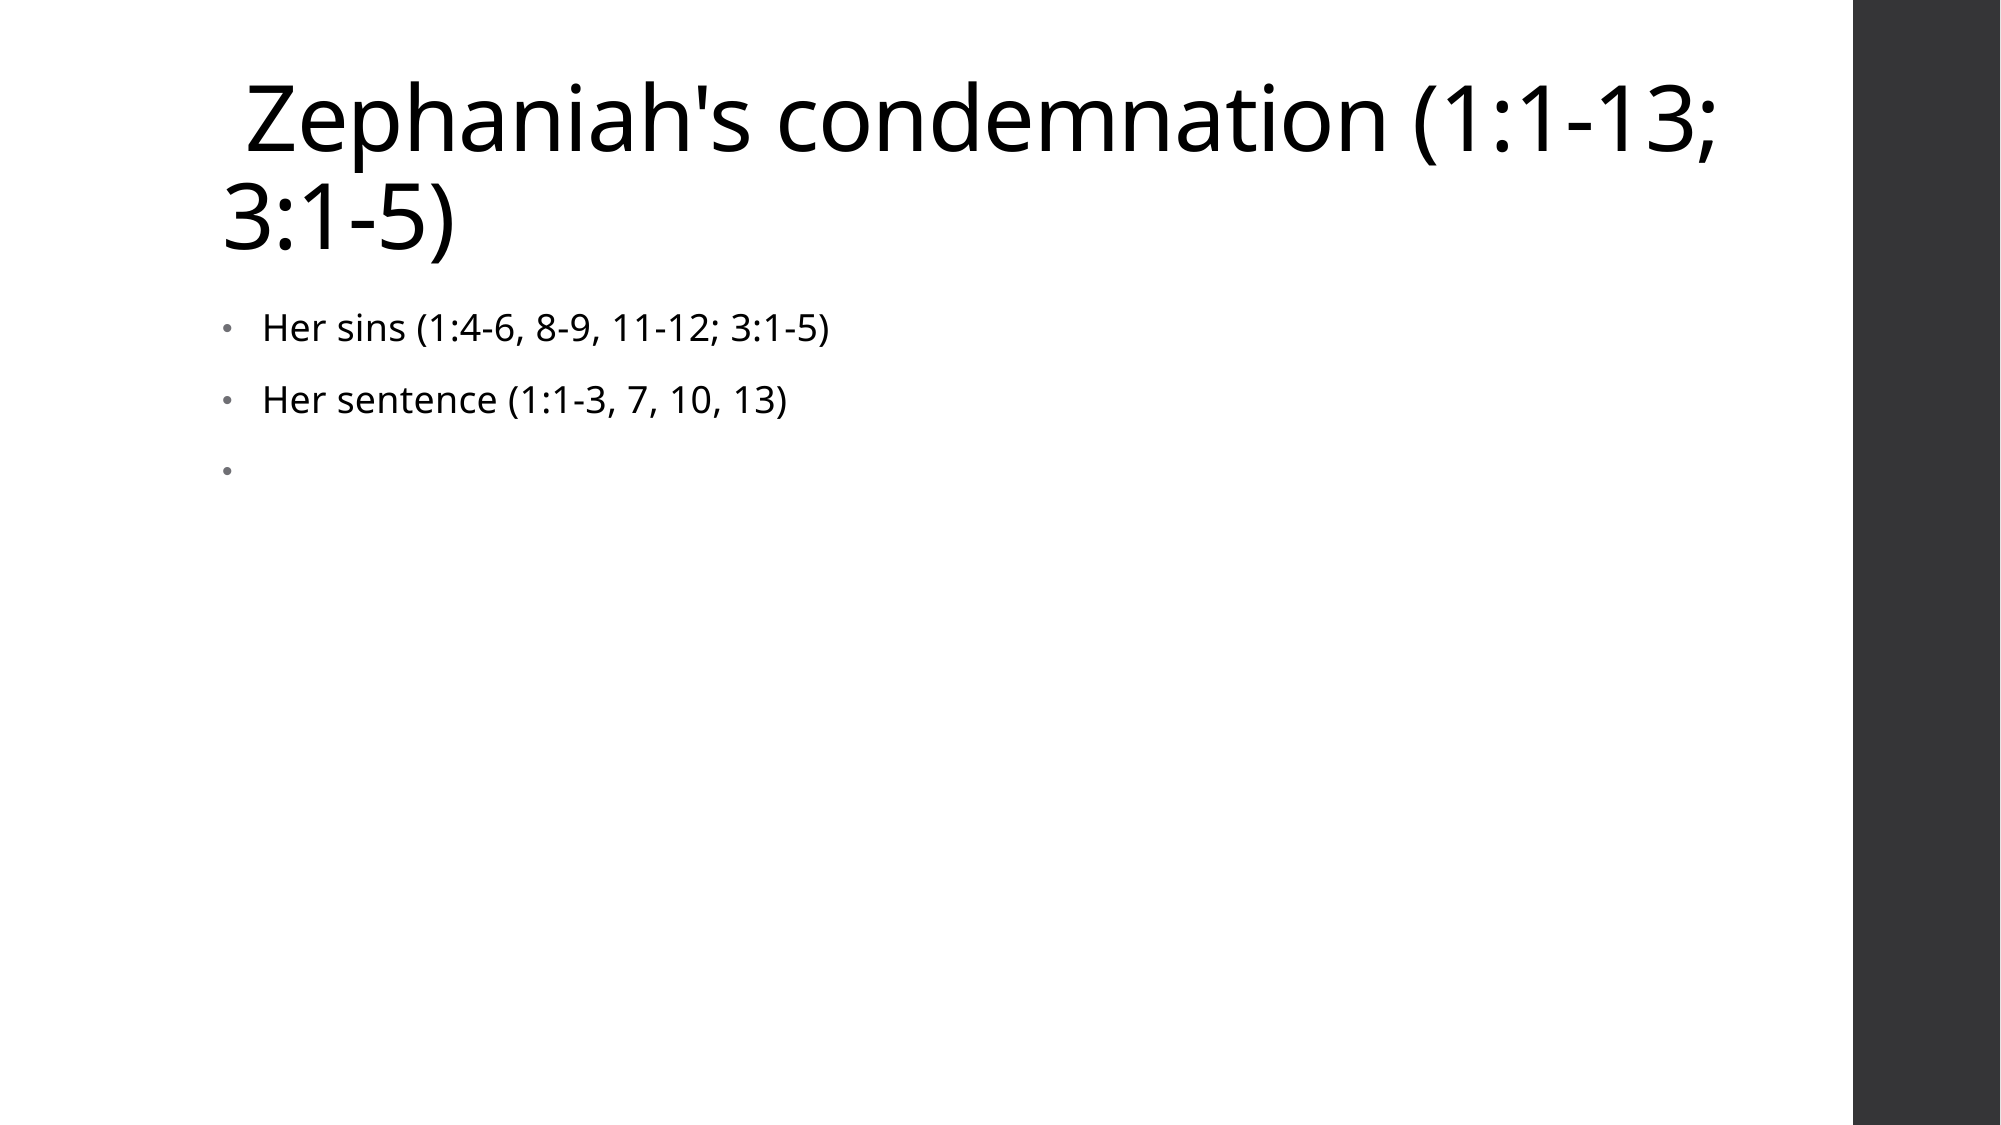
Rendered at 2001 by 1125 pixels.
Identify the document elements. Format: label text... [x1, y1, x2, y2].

title Zephaniah's condemnation (1:1-13; 3:1-5) [206, 60, 1797, 278]
list Her sins (1:4-6, 8-9, 11-12; 3:1-5) Her sentence (1:1-3, 7, 10, 13) [206, 299, 1617, 1014]
